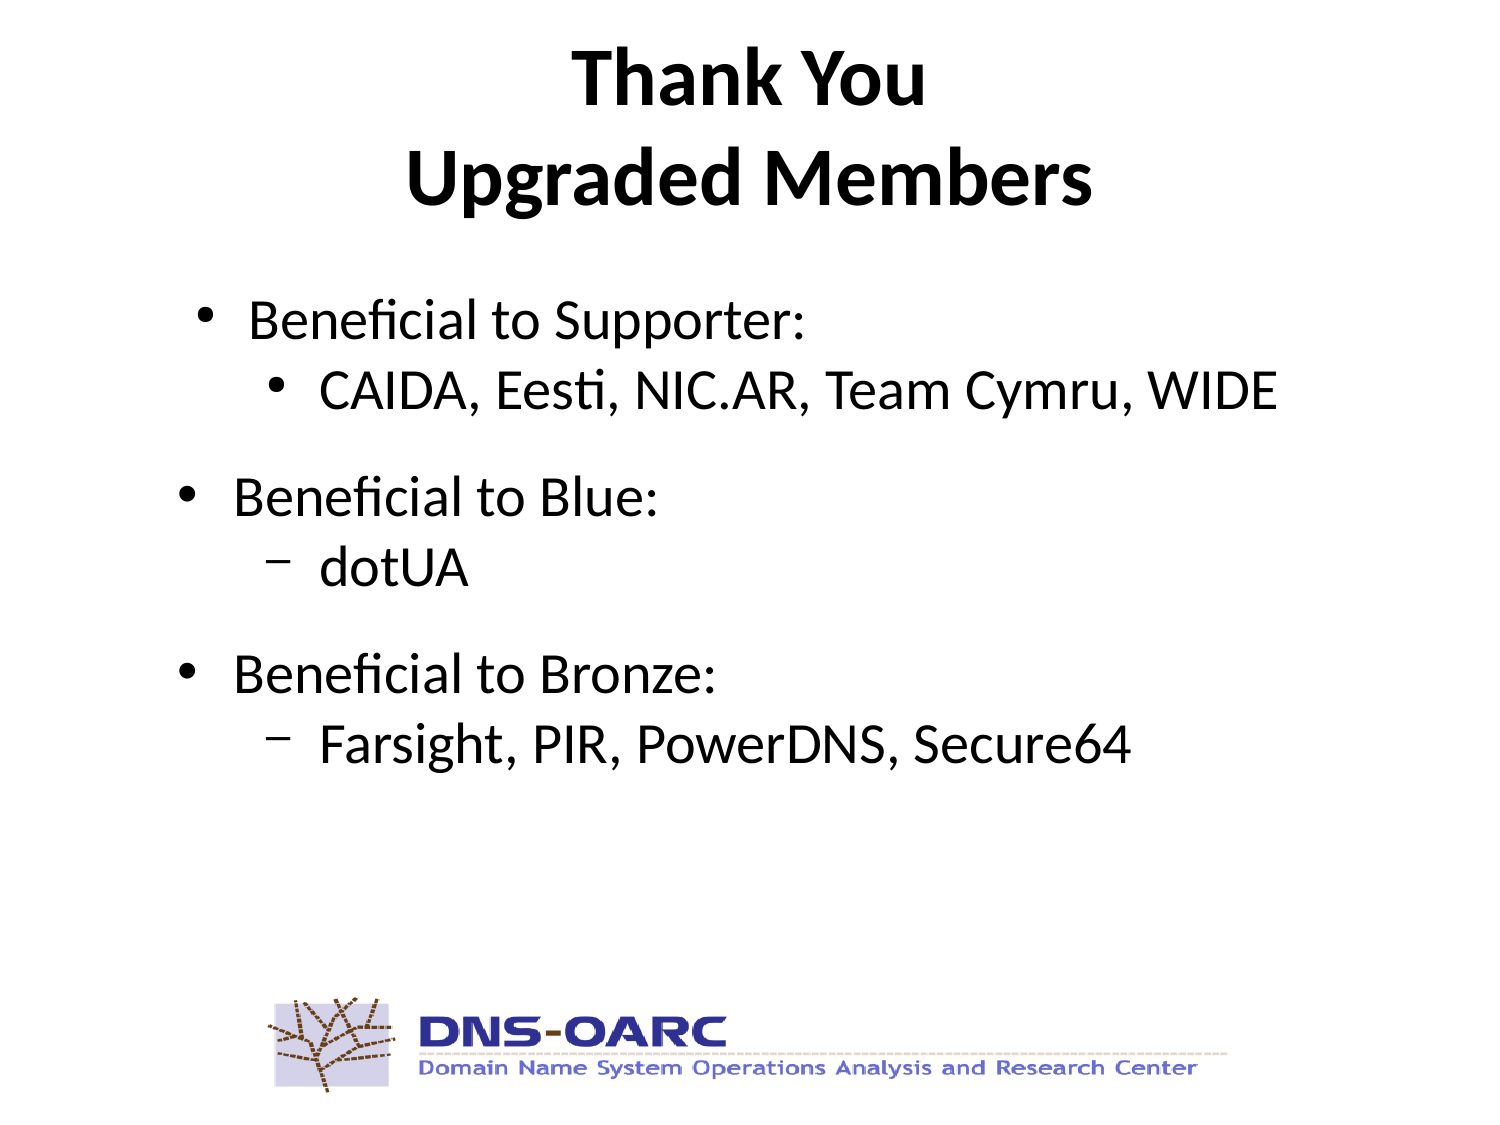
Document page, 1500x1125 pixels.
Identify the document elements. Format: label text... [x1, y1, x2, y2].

list Beneficial to Supporter: CAIDA, Eesti, NIC.AR, Team Cymru, WIDE Beneficial to Blue: dotUA Beneficial to Bronze: Farsight, PIR, PowerDNS, Secure64 [162, 273, 1425, 966]
picture [214, 991, 1259, 1099]
title Thank You Upgraded Members [75, 45, 1425, 200]
